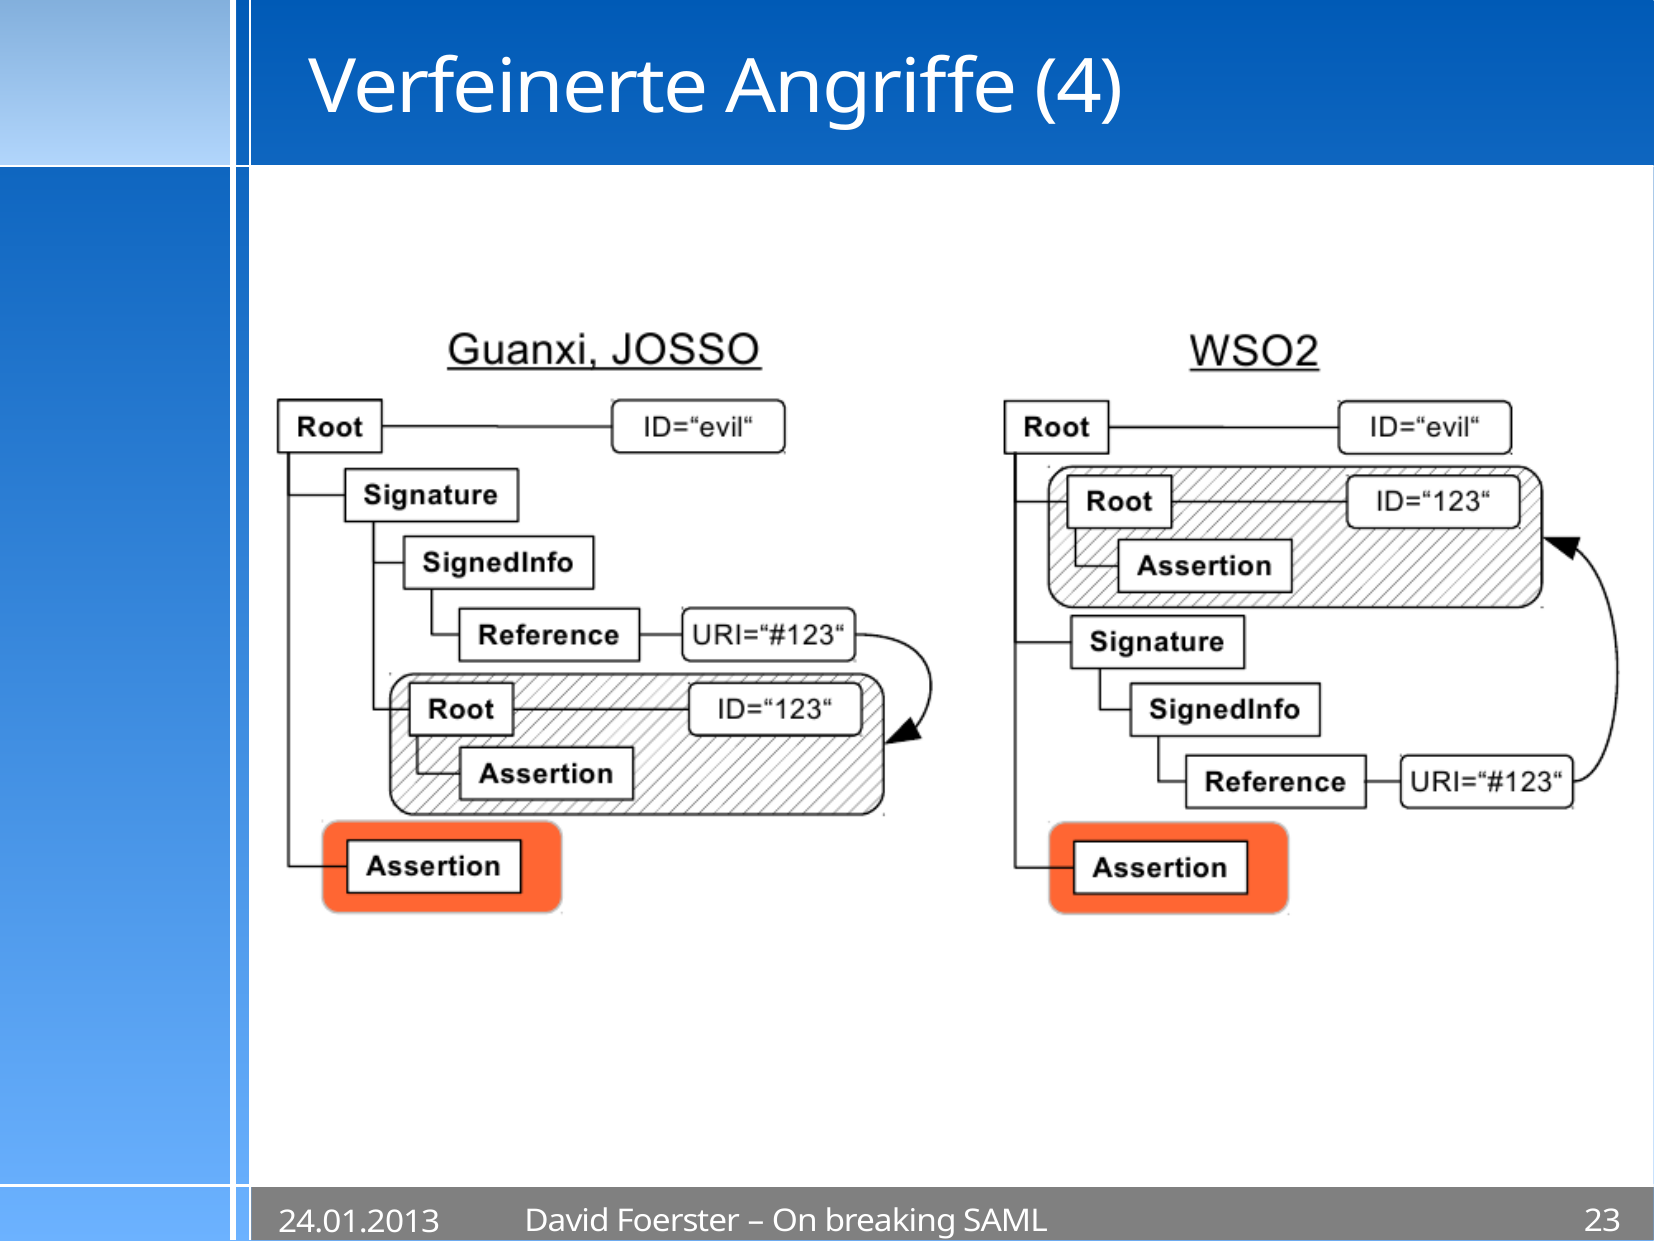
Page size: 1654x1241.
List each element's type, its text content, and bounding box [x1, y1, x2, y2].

title Verfeinerte Angriffe (4) [273, 0, 1499, 187]
picture [269, 318, 1625, 922]
